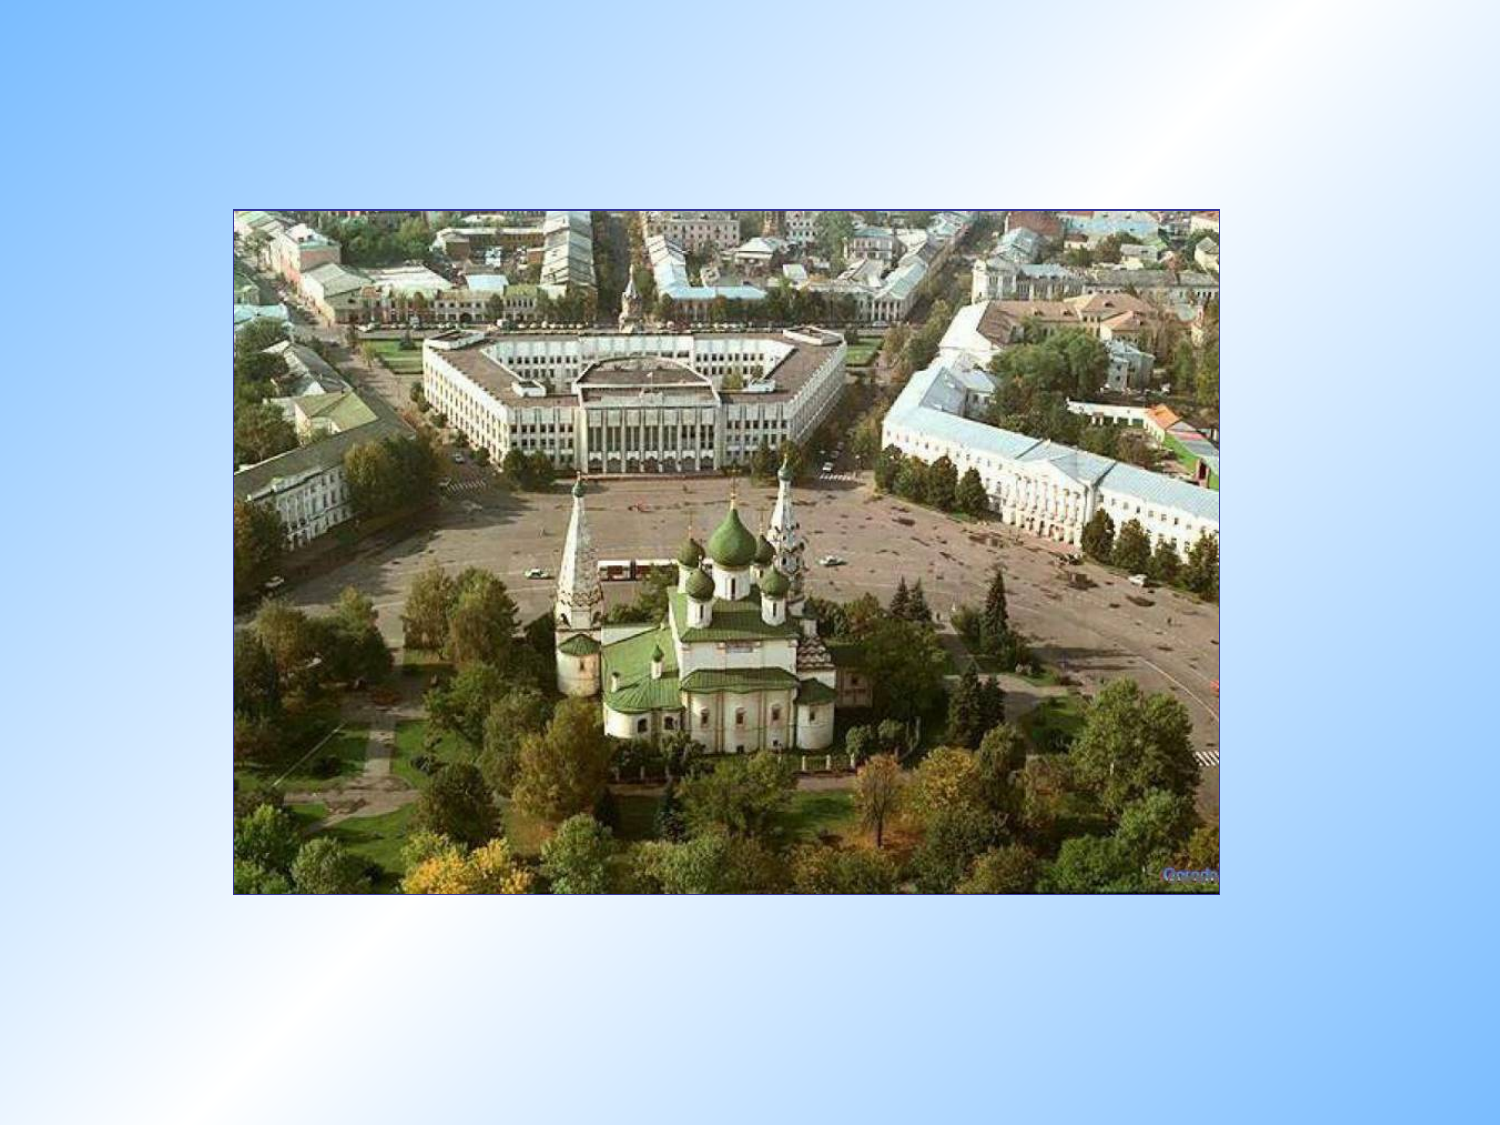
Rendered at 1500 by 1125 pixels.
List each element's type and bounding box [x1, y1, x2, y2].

picture [234, 210, 1219, 894]
